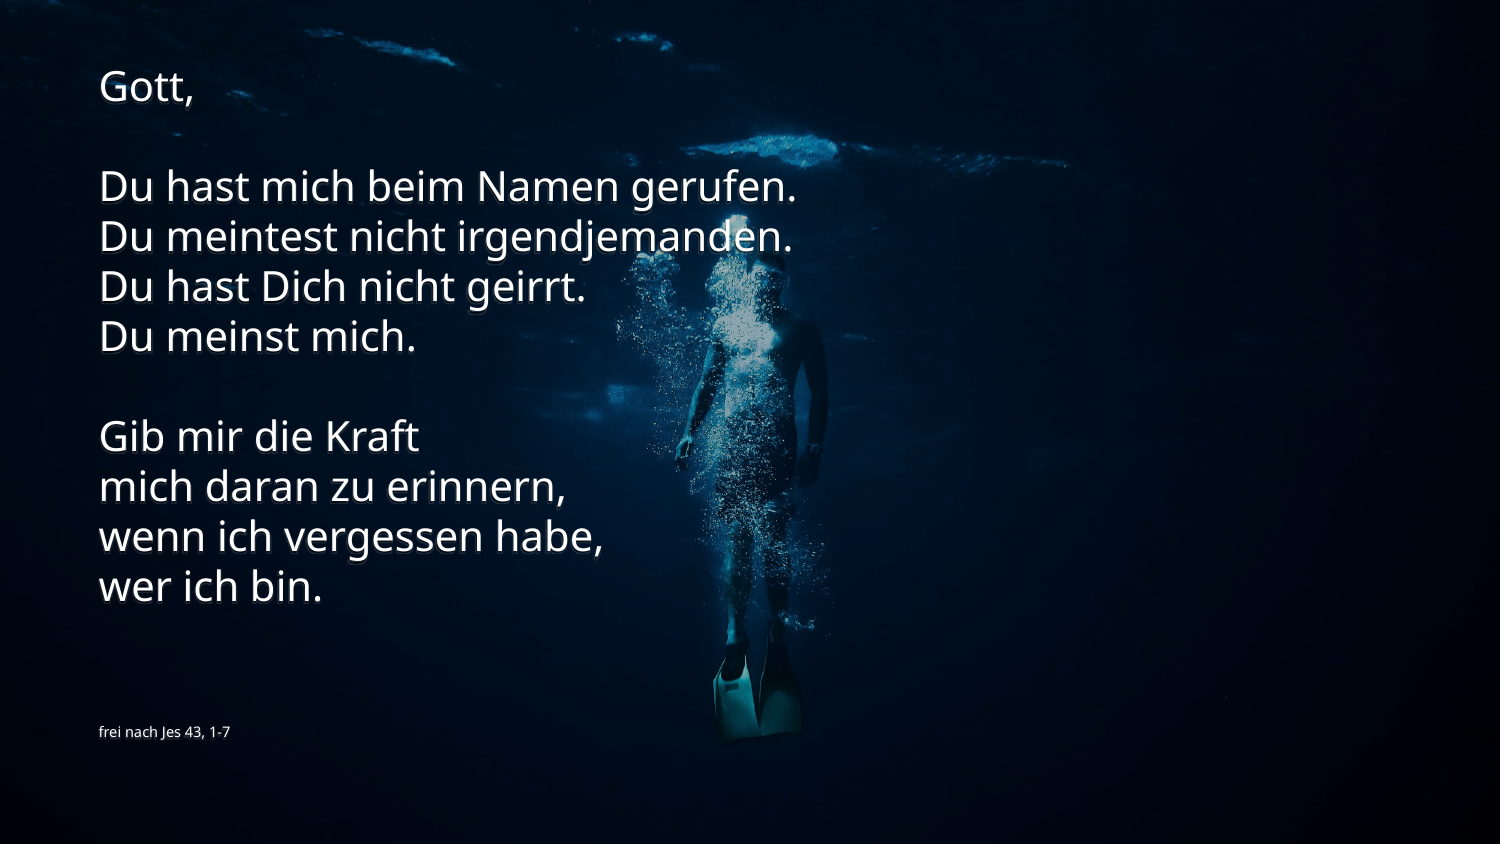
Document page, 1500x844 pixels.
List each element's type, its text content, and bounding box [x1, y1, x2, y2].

text_box Gott, Du hast mich beim Namen gerufen. Du meintest nicht irgendjemanden. Du hast Dich nicht geirrt. Du meinst mich. Gib mir die Kraft mich daran zu erinnern, wenn ich vergessen habe, wer ich bin. [83, 45, 892, 626]
picture [0, 0, 1500, 844]
text_box frei nach Jes 43, 1-7 [83, 708, 778, 756]
